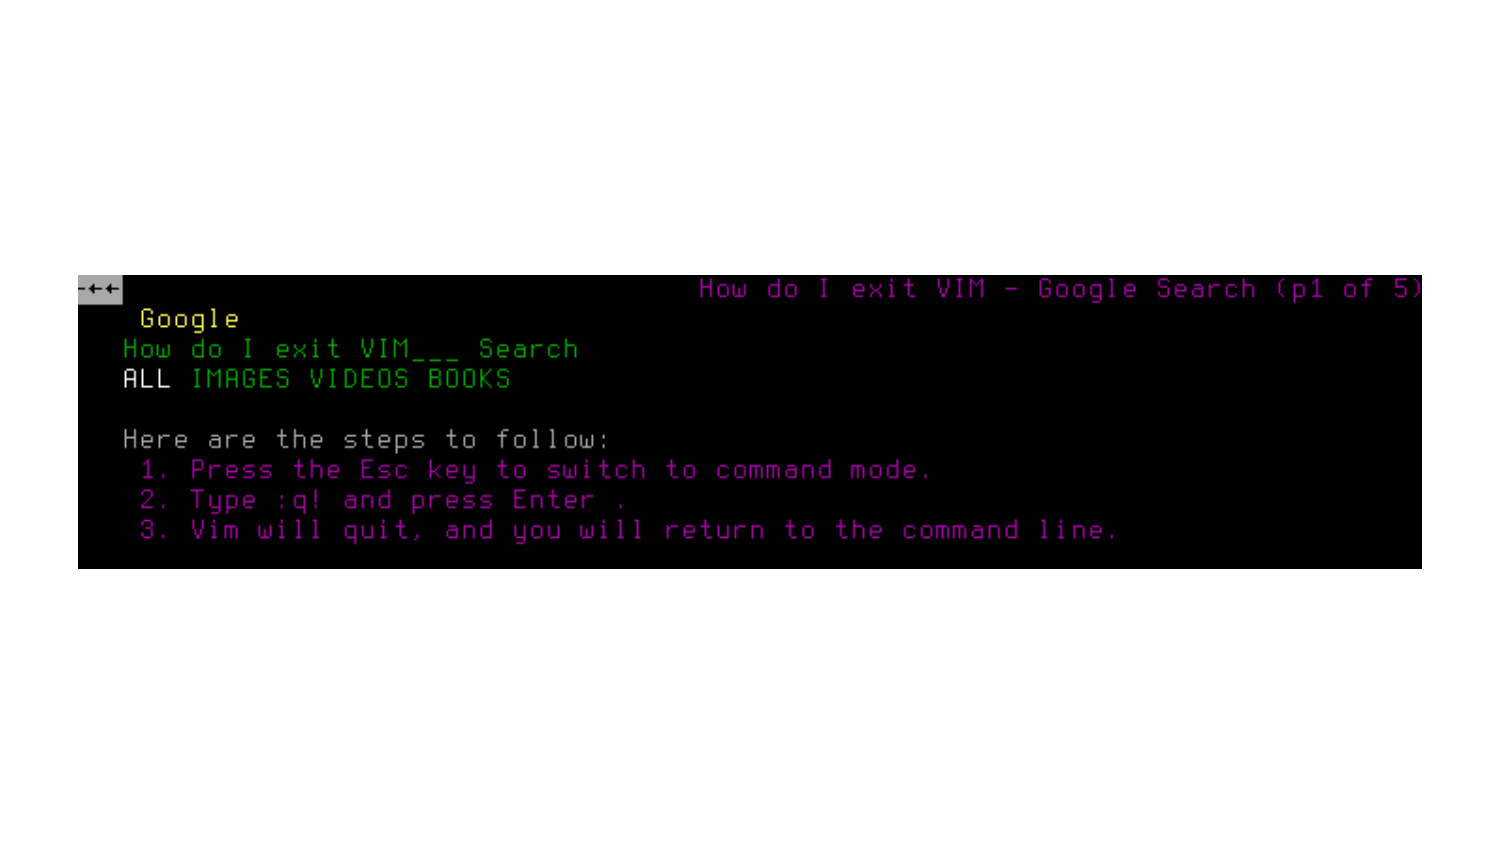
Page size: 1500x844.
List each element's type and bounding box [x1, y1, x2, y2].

picture [78, 275, 1422, 569]
